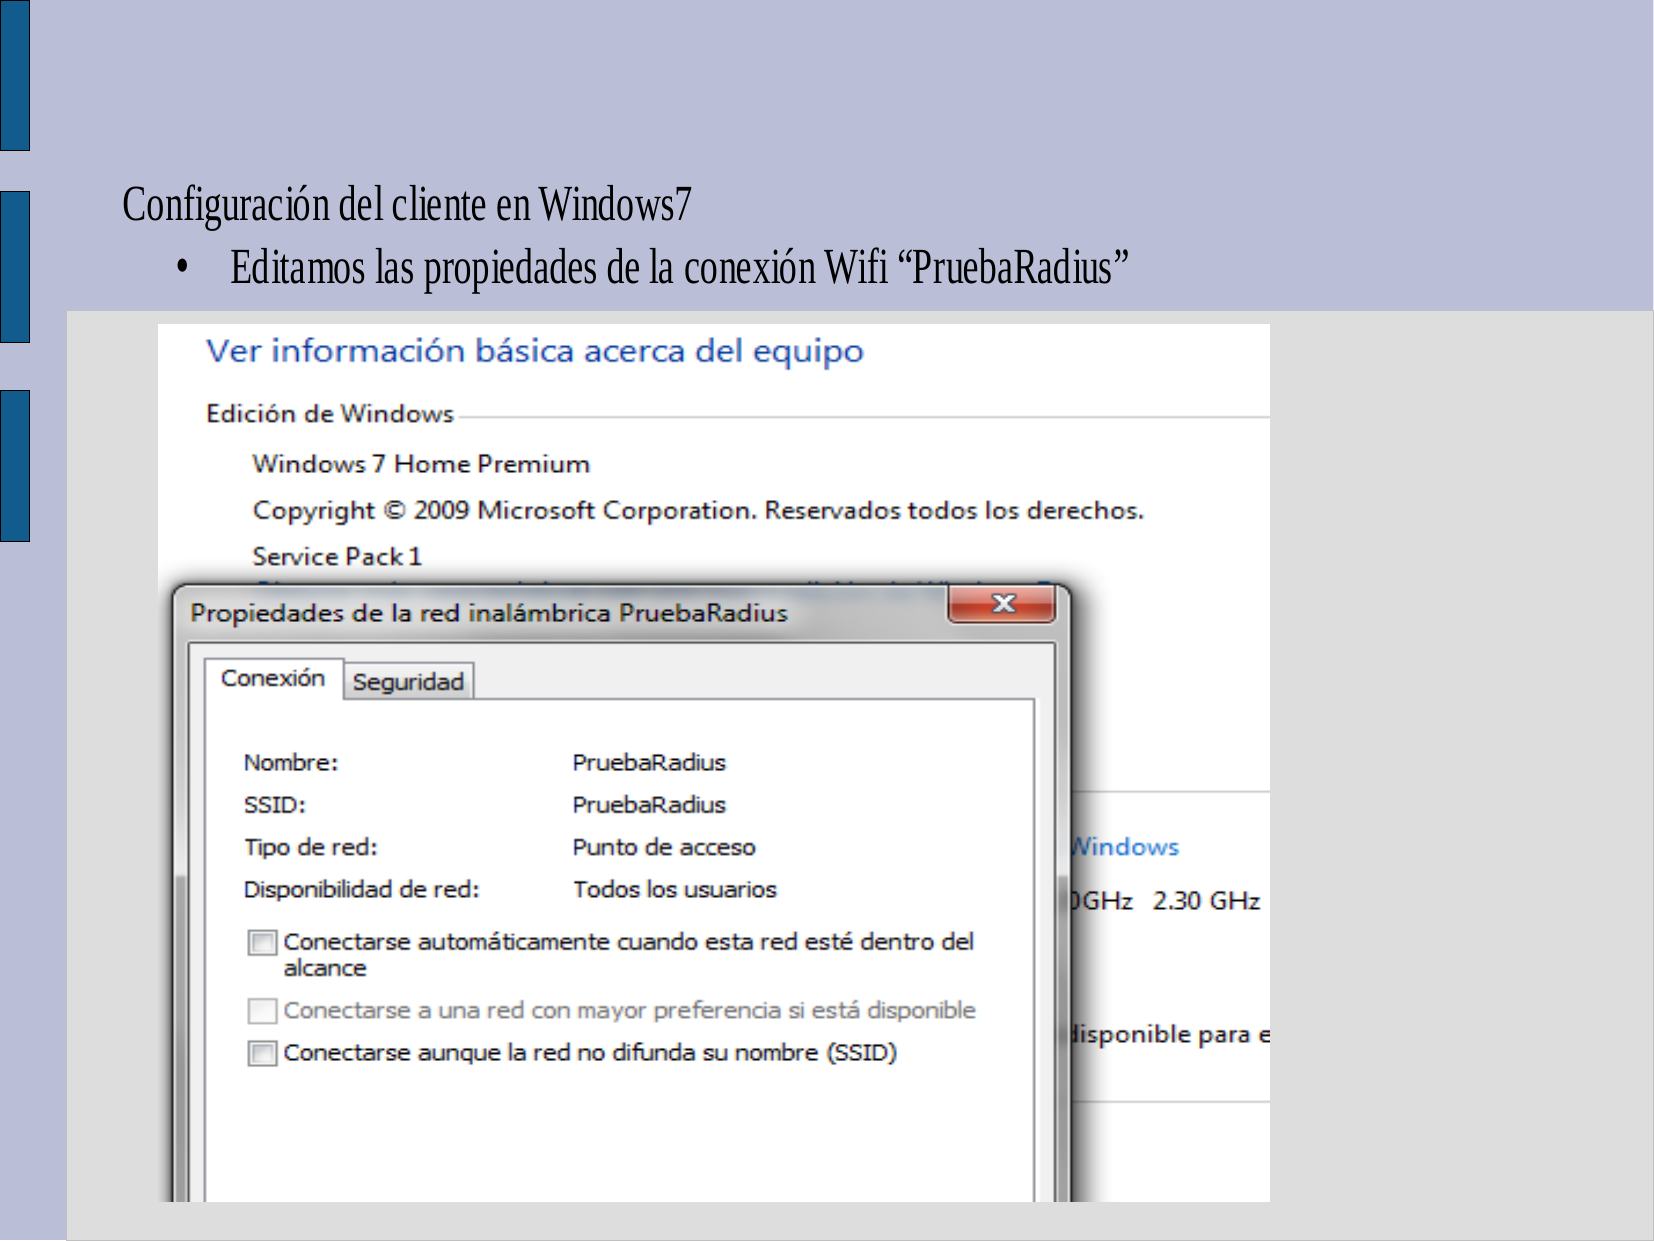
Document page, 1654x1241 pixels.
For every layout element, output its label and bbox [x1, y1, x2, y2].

picture [158, 324, 1270, 1202]
chart [120, 172, 1565, 532]
